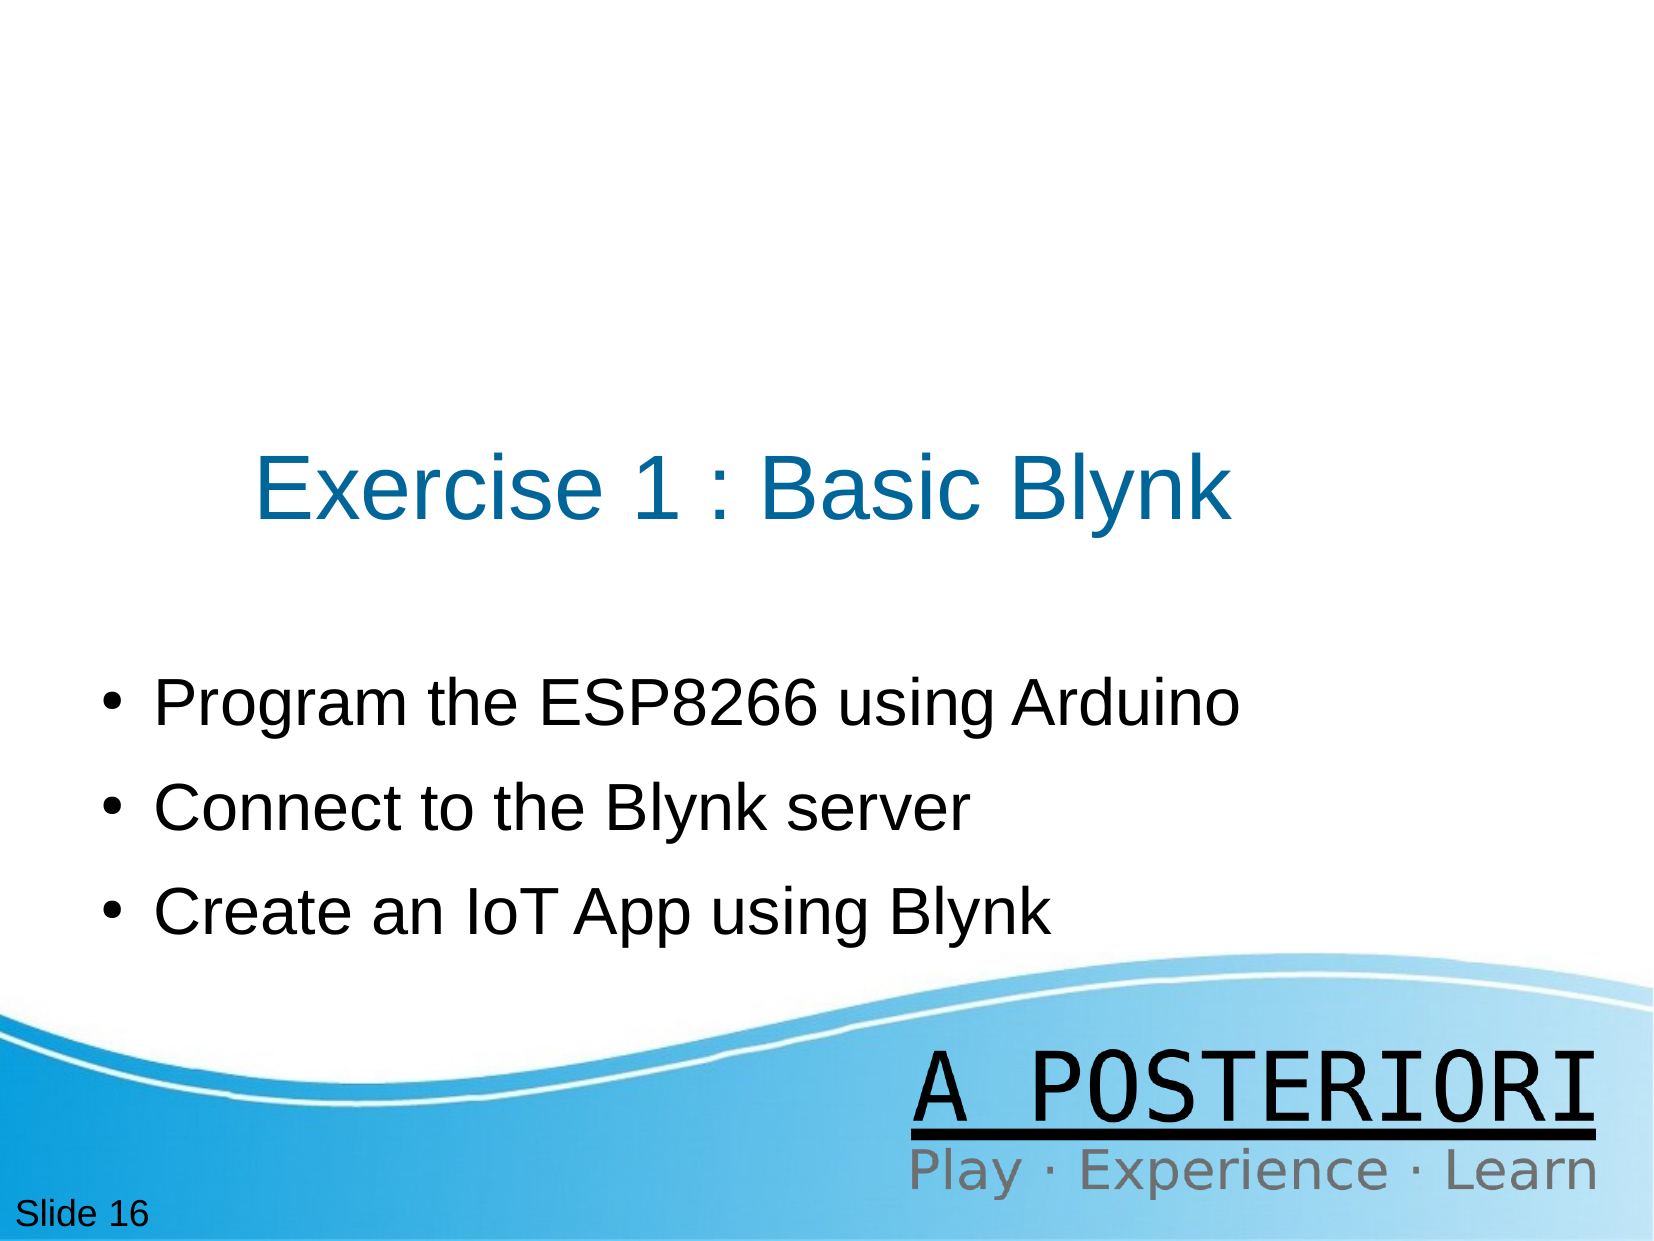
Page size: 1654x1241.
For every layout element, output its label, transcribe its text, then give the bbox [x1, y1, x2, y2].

title Exercise 1 : Basic Blynk [0, 384, 1489, 592]
list Program the ESP8266 using Arduino Connect to the Blynk server Create an IoT App using Blynk [82, 665, 1571, 1010]
picture [0, 952, 1654, 1241]
